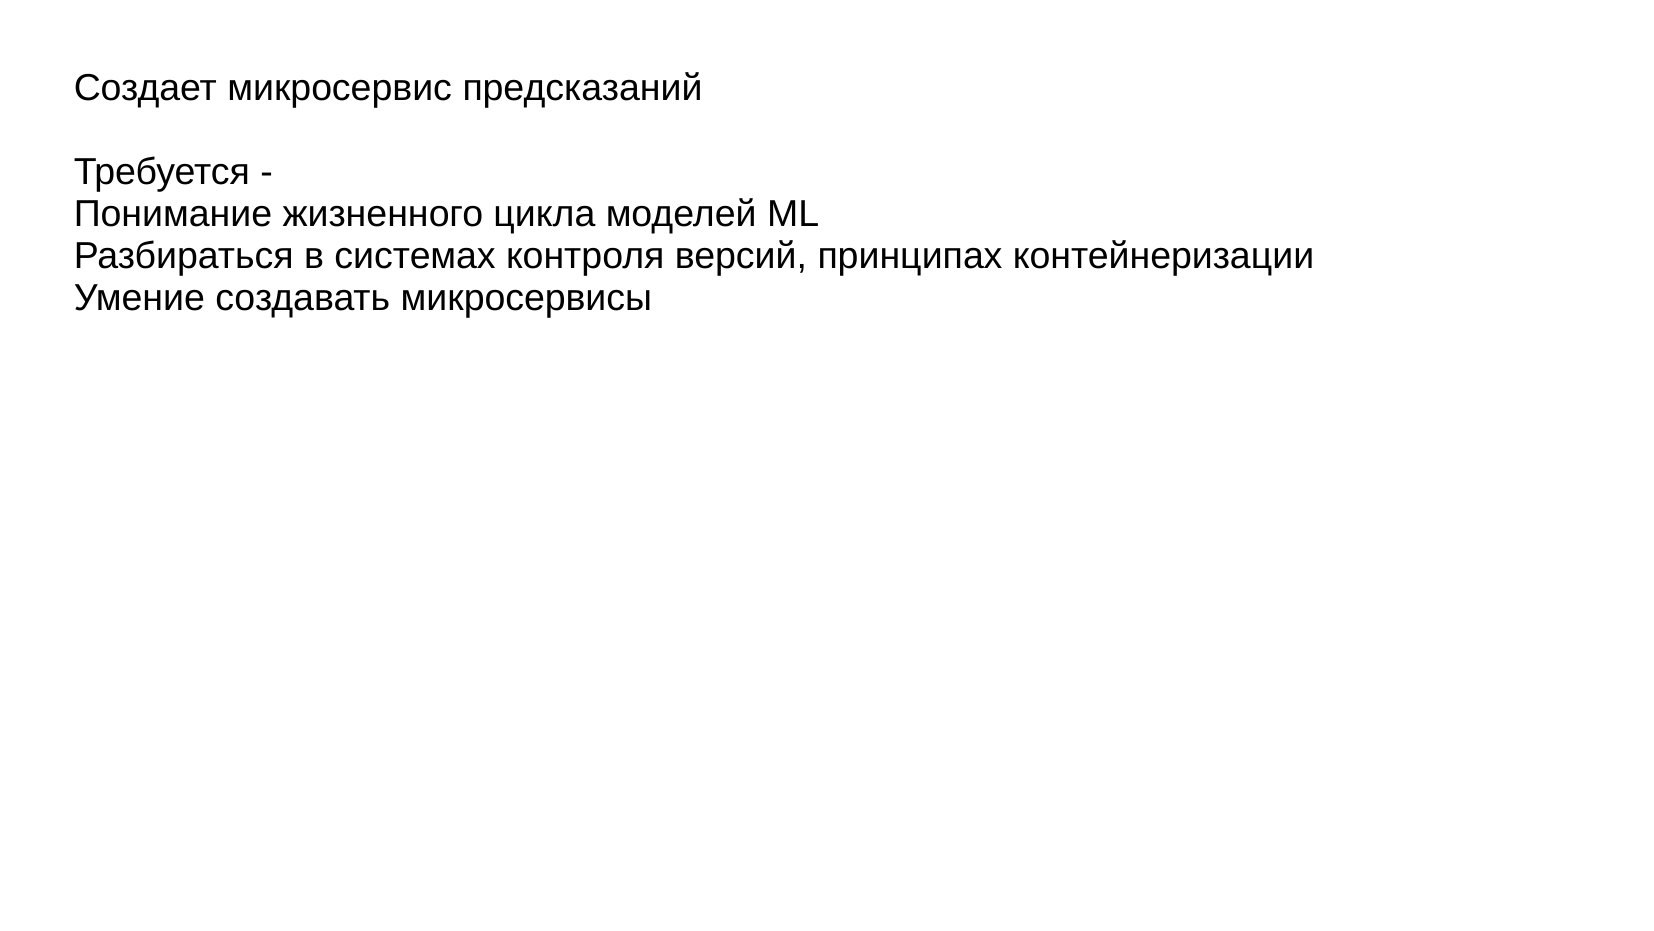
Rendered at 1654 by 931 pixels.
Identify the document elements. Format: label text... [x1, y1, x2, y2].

text_box Создает микросервис предсказаний Требуется - Понимание жизненного цикла моделей ML Разбираться в системах контроля версий, принципах контейнеризации Умение создавать микросервисы [59, 59, 1331, 410]
